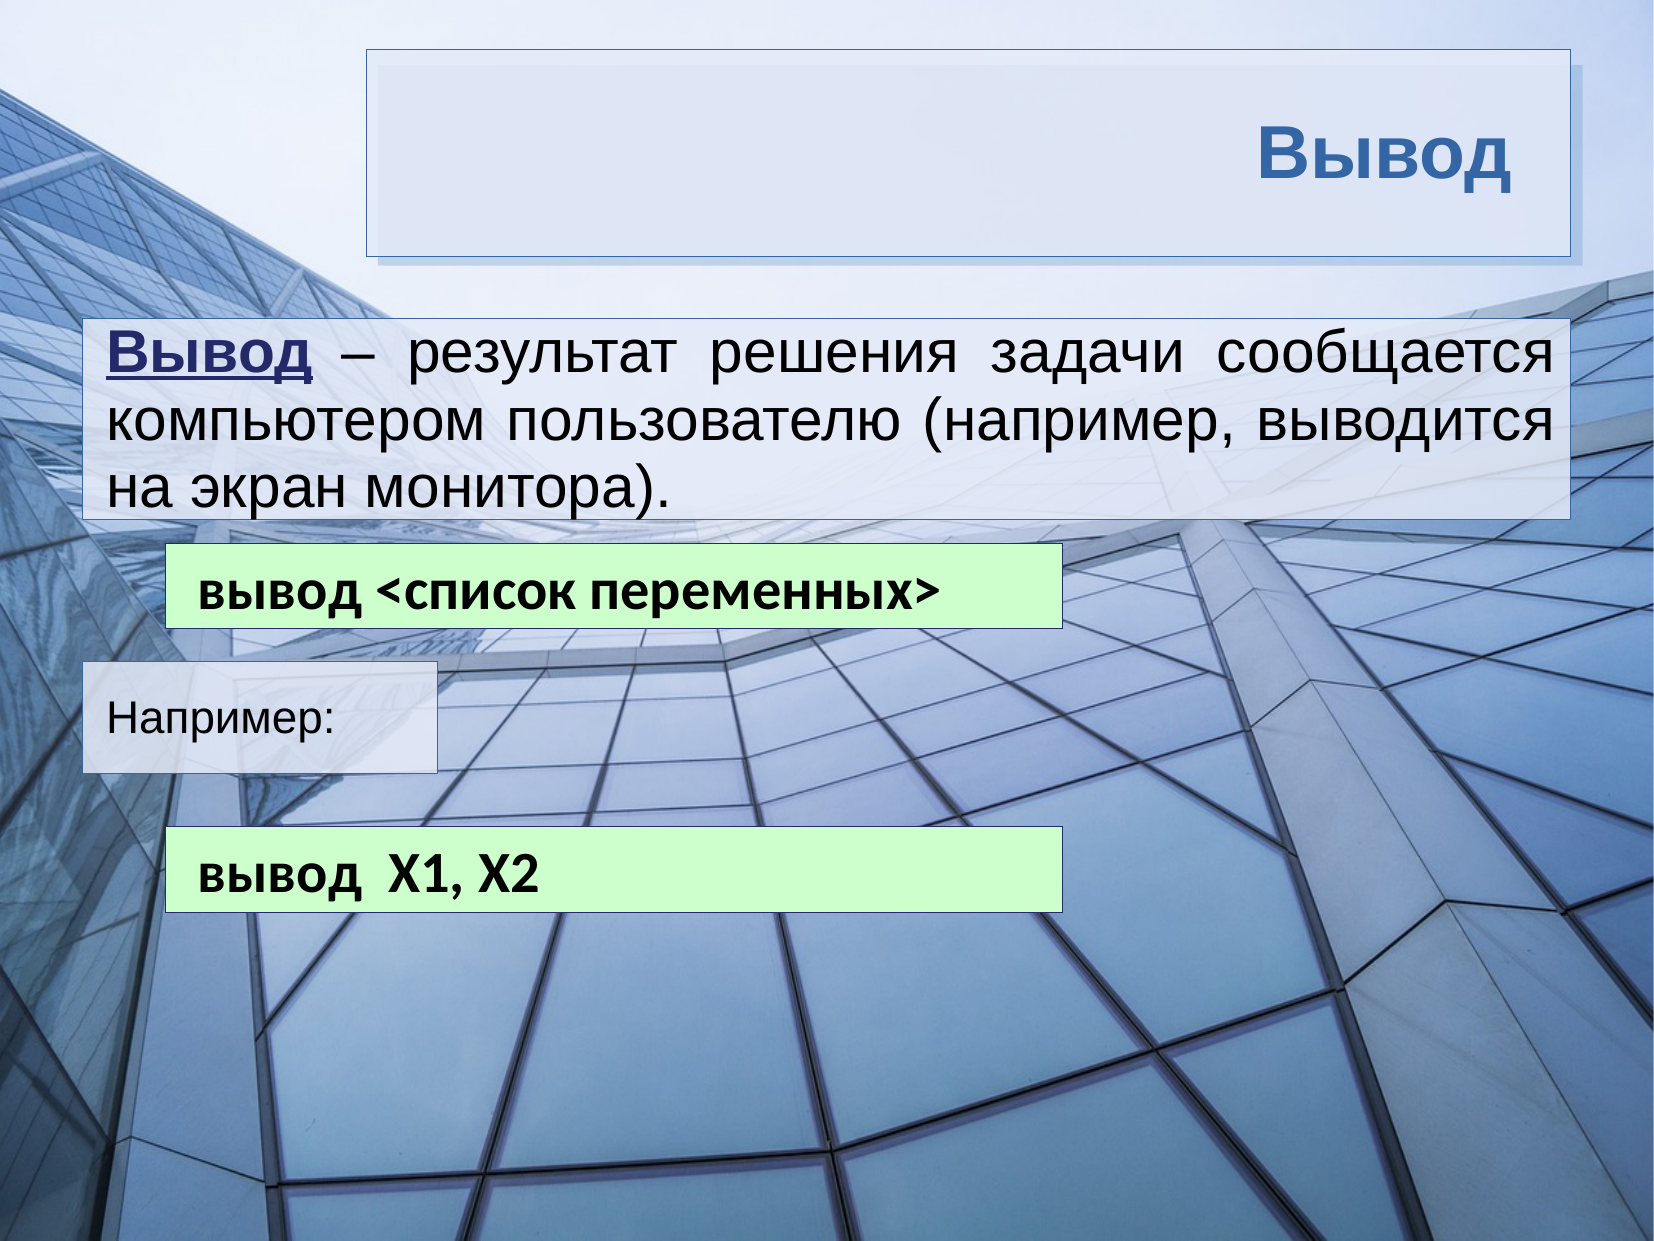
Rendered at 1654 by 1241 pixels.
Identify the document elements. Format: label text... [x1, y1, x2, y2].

text_box Вывод – результат решения задачи сообщается компьютером пользователю (например, выводится на экран монитора). [82, 318, 1571, 520]
text_box вывод <список переменных> [165, 543, 1063, 629]
picture [0, 0, 1654, 1241]
text_box вывод Х1, Х2 [165, 826, 1063, 913]
text_box Например: [82, 661, 438, 774]
title Вывод [366, 49, 1571, 257]
text_box [377, 64, 1583, 266]
